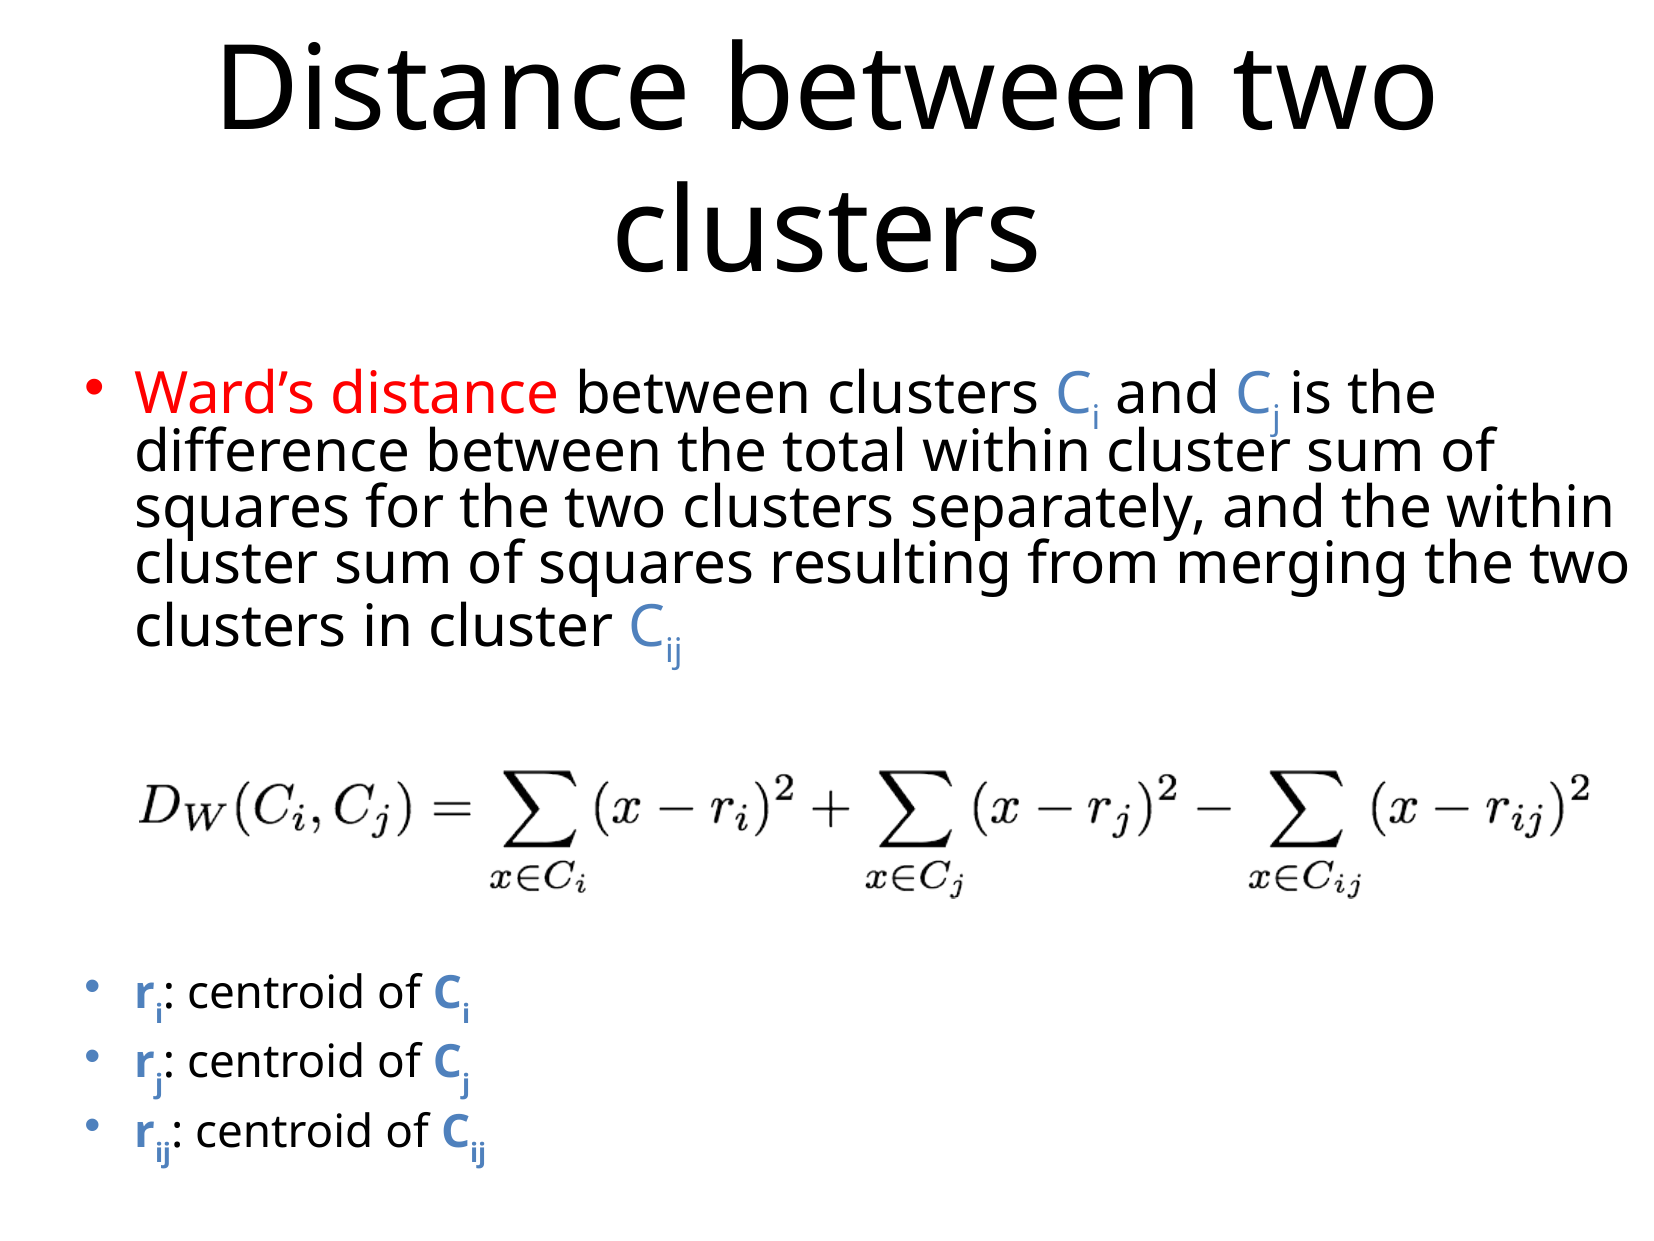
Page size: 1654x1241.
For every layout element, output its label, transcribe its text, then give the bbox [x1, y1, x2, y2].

title Distance between two clusters [82, 16, 1571, 290]
list Ward’s distance between clusters Ci and Cj is the difference between the total within cluster sum of squares for the two clusters separately, and the within cluster sum of squares resulting from merging the two clusters in cluster Cij ri: centroid of Ci rj: centroid of Cj rij: centroid of Cij [78, 355, 1652, 1241]
picture [139, 770, 1590, 900]
